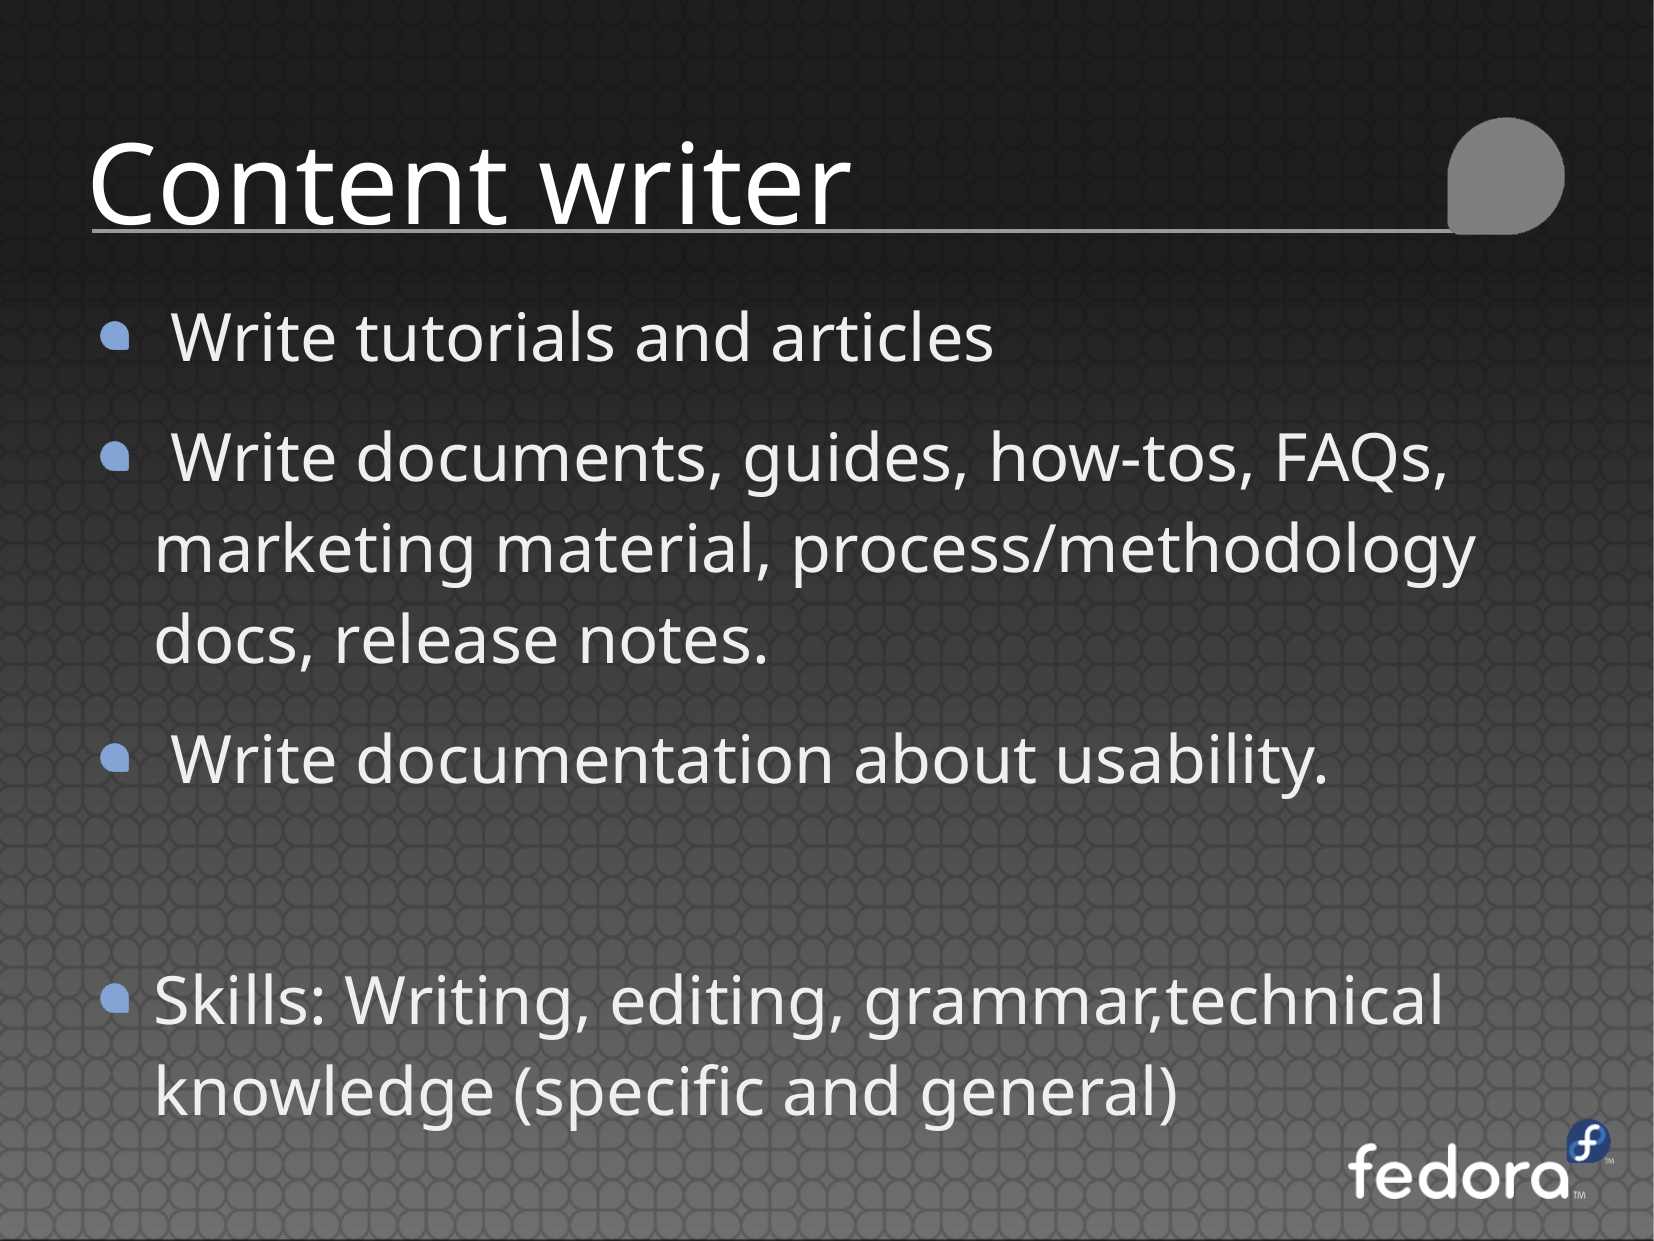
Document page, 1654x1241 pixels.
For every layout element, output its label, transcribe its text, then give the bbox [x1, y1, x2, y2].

list Write tutorials and articles Write documents, guides, how-tos, FAQs, marketing material, process/methodology docs, release notes. Write documentation about usability. Skills: Writing, editing, grammar,technical knowledge (specific and general) [82, 290, 1571, 1031]
title Content writer [86, 112, 1576, 249]
picture [0, 0, 1654, 1241]
